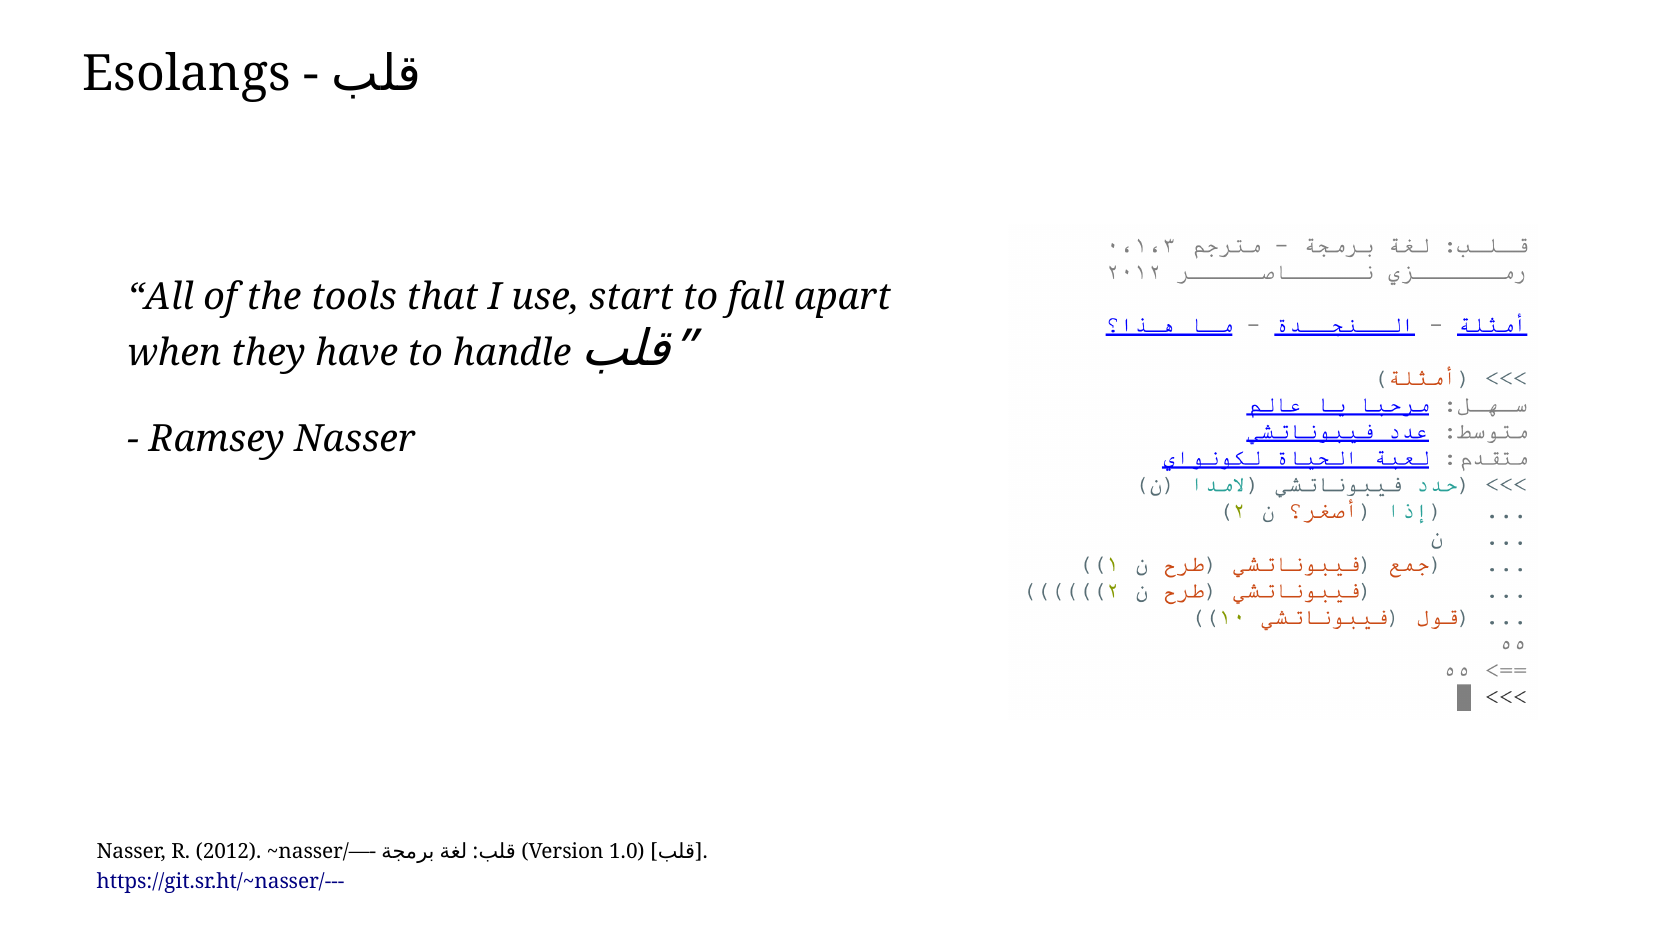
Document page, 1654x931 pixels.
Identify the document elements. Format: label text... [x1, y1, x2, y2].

title Esolangs - قلب [82, 37, 1571, 193]
picture [1008, 224, 1538, 720]
text_box “All of the tools that I use, start to fall apart when they have to handle قلب” - Ramsey Nasser [112, 262, 938, 713]
text_box Nasser, R. (2012). ~nasser/—- قلب: لغة برمجة (Version 1.0) [قلب]. https://git.sr.ht/~nasser/--- [81, 828, 976, 901]
